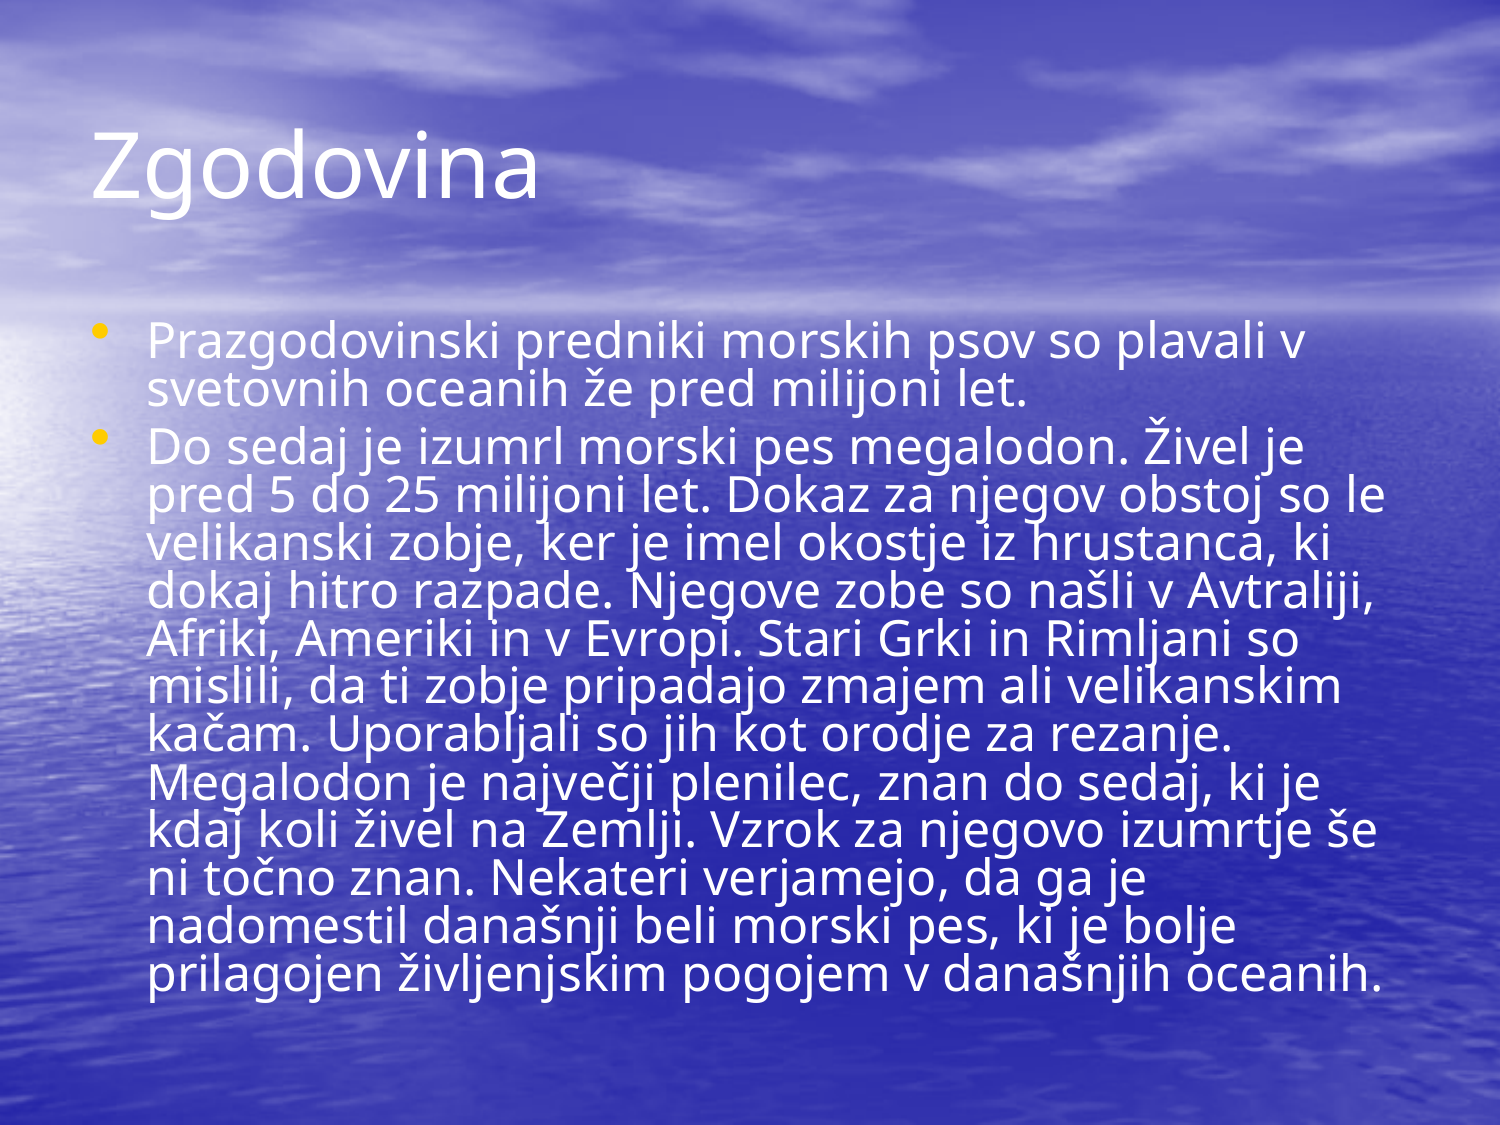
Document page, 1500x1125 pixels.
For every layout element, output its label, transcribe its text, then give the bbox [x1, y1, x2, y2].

picture [0, 0, 1500, 1125]
title Zgodovina [75, 47, 1425, 275]
list Prazgodovinski predniki morskih psov so plavali v svetovnih oceanih že pred milijoni let. Do sedaj je izumrl morski pes megalodon. Živel je pred 5 do 25 milijoni let. Dokaz za njegov obstoj so le velikanski zobje, ker je imel okostje iz hrustanca, ki dokaj hitro razpade. Njegove zobe so našli v Avtraliji, Afriki, Ameriki in v Evropi. Stari Grki in Rimljani so mislili, da ti zobje pripadajo zmajem ali velikanskim kačam. Uporabljali so jih kot orodje za rezanje. Megalodon je največji plenilec, znan do sedaj, ki je kdaj koli živel na Zemlji. Vzrok za njegovo izumrtje še ni točno znan. Nekateri verjamejo, da ga je nadomestil današnji beli morski pes, ki je bolje prilagojen življenjskim pogojem v današnjih oceanih. [75, 312, 1425, 988]
